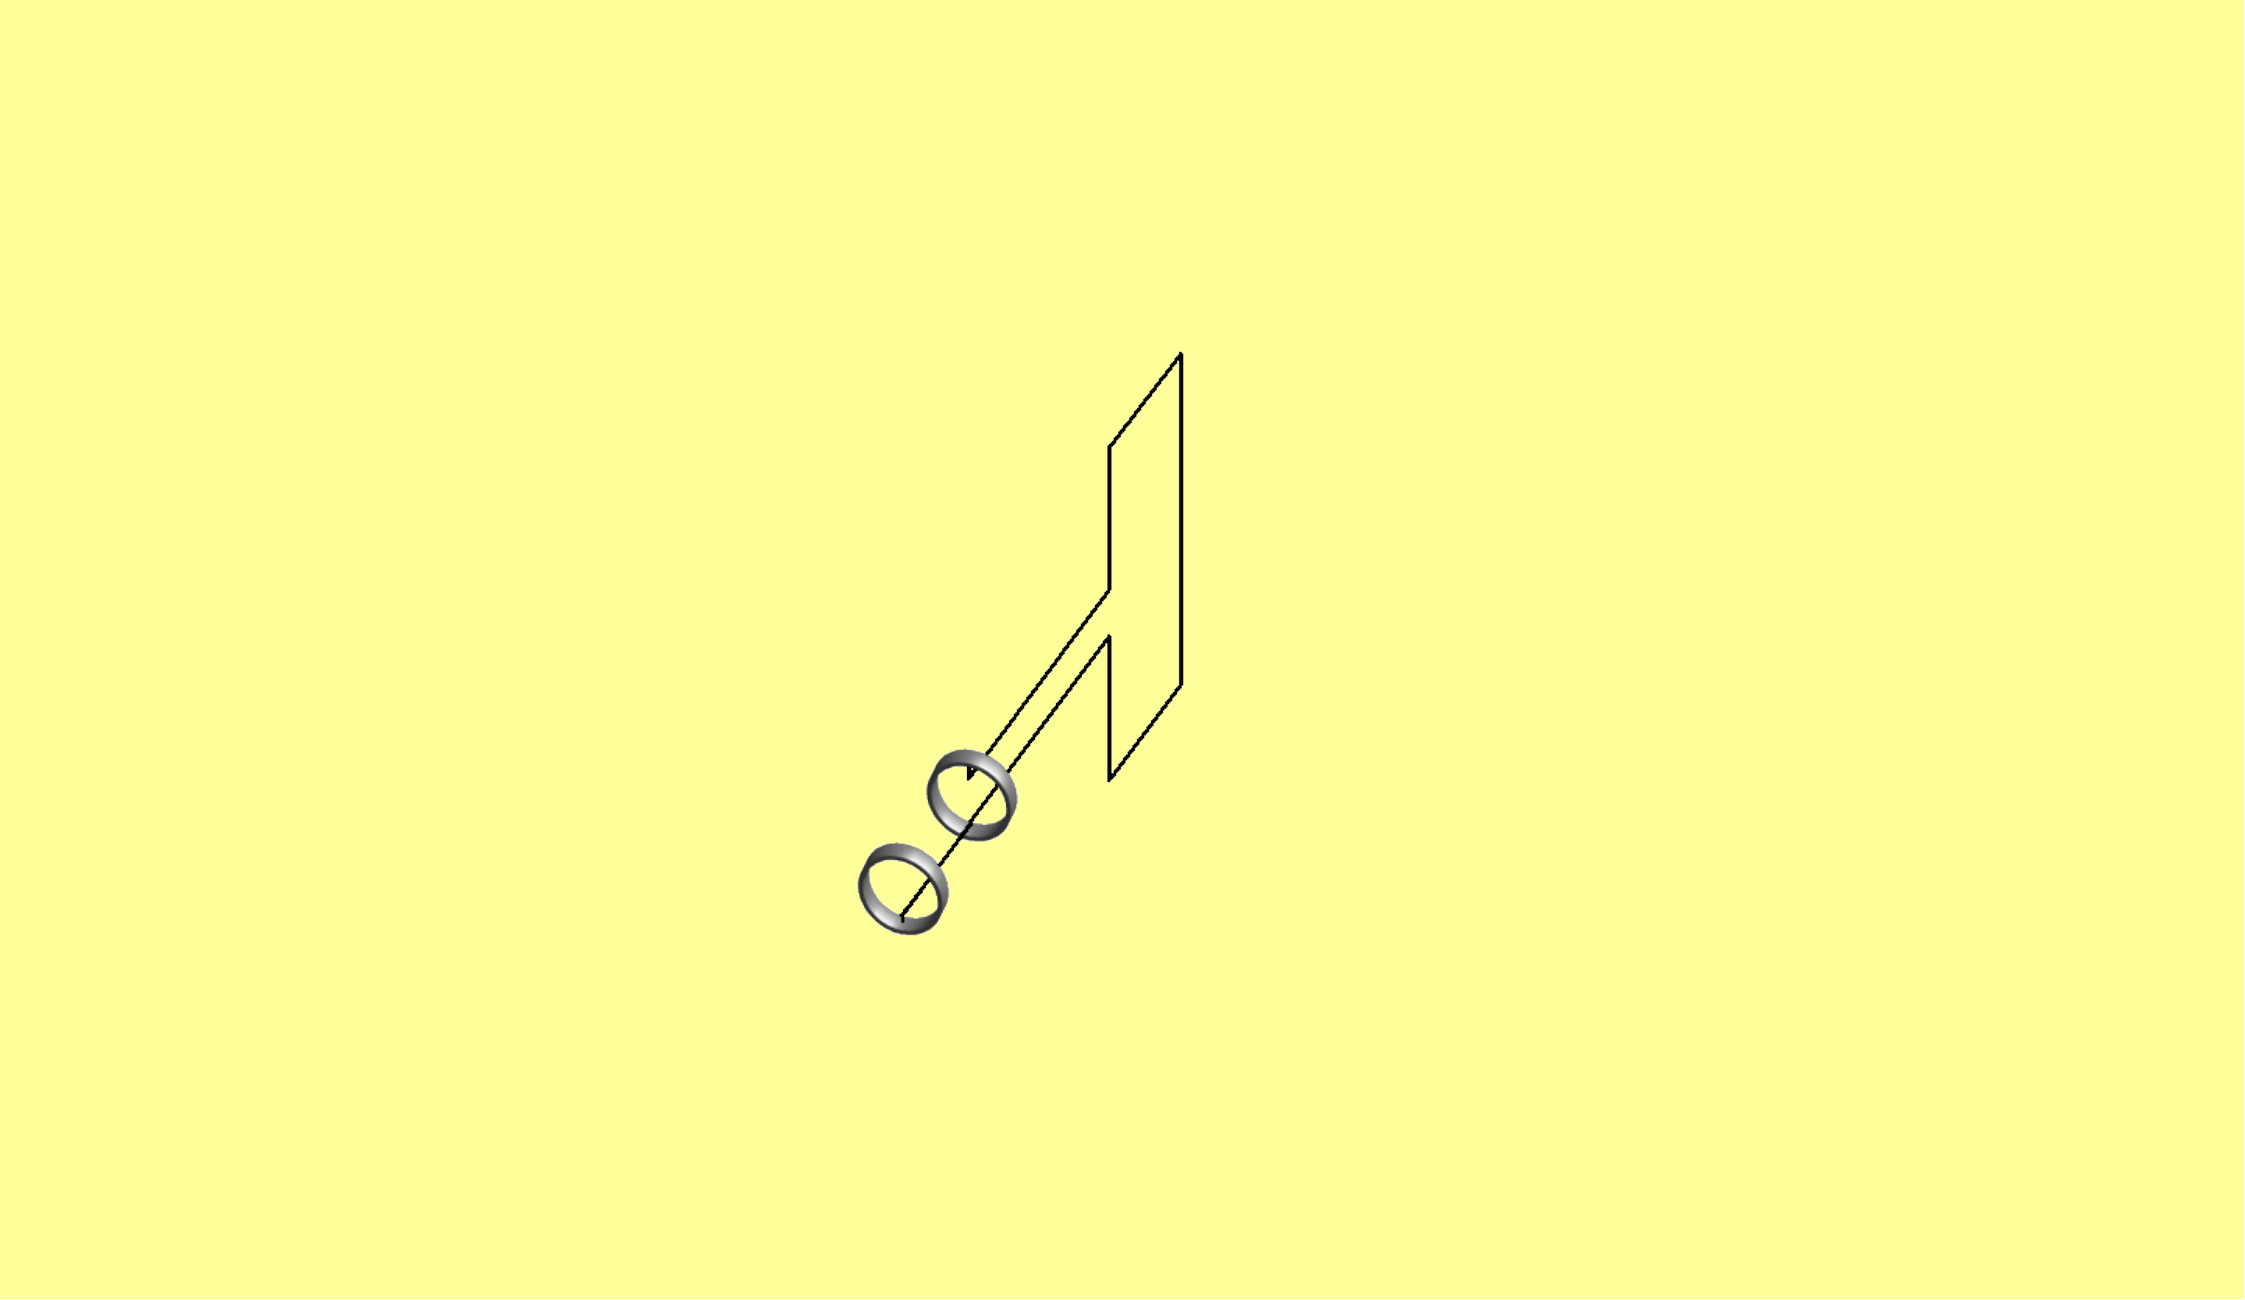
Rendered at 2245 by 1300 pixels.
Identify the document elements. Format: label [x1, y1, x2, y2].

picture [850, 330, 1371, 945]
